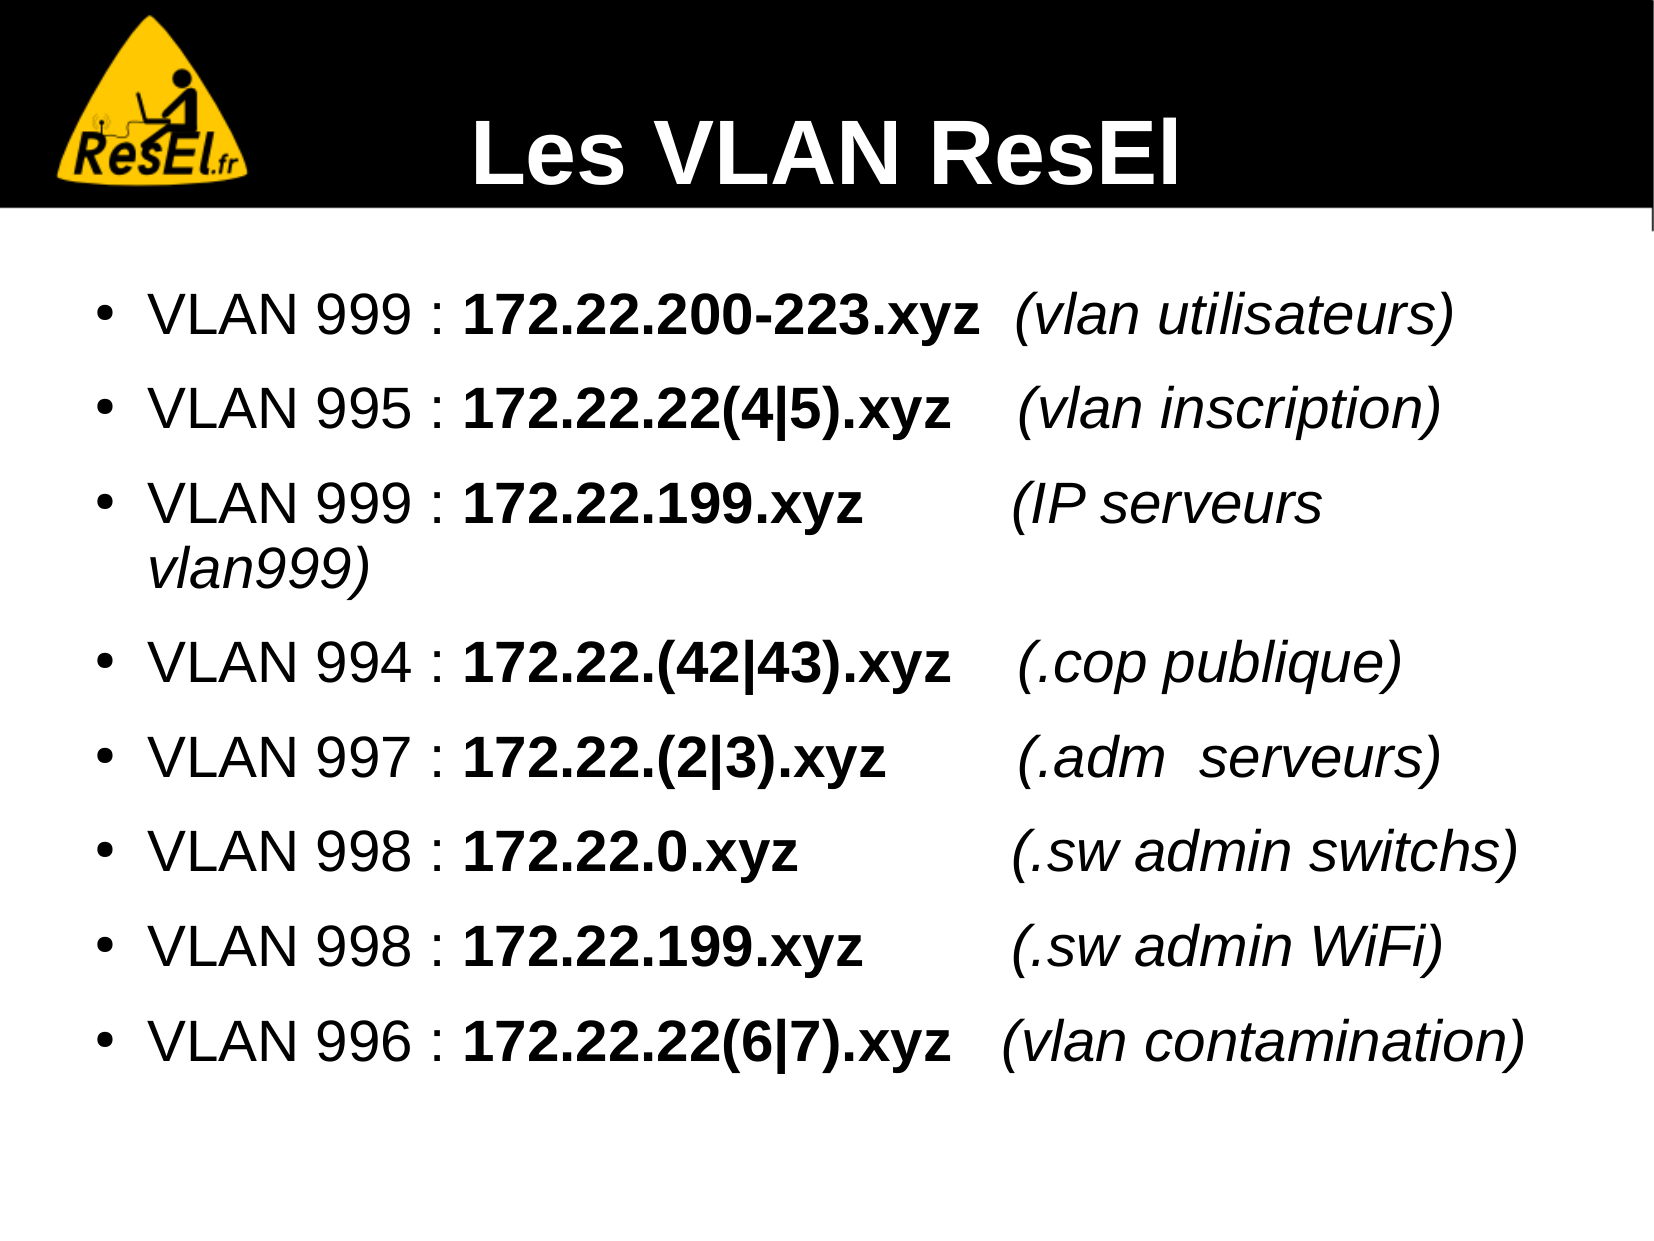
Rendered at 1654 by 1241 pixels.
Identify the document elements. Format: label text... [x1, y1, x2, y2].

list VLAN 999 : 172.22.200-223.xyz (vlan utilisateurs) VLAN 995 : 172.22.22(4|5).xyz (vlan inscription) VLAN 999 : 172.22.199.xyz (IP serveurs vlan999) VLAN 994 : 172.22.(42|43).xyz (.cop publique) VLAN 997 : 172.22.(2|3).xyz (.adm serveurs) VLAN 998 : 172.22.0.xyz (.sw admin switchs) VLAN 998 : 172.22.199.xyz (.sw admin WiFi) VLAN 996 : 172.22.22(6|7).xyz (vlan contamination) [76, 177, 1565, 1241]
title Les VLAN ResEl [82, 49, 1571, 257]
picture [0, 0, 1654, 1241]
